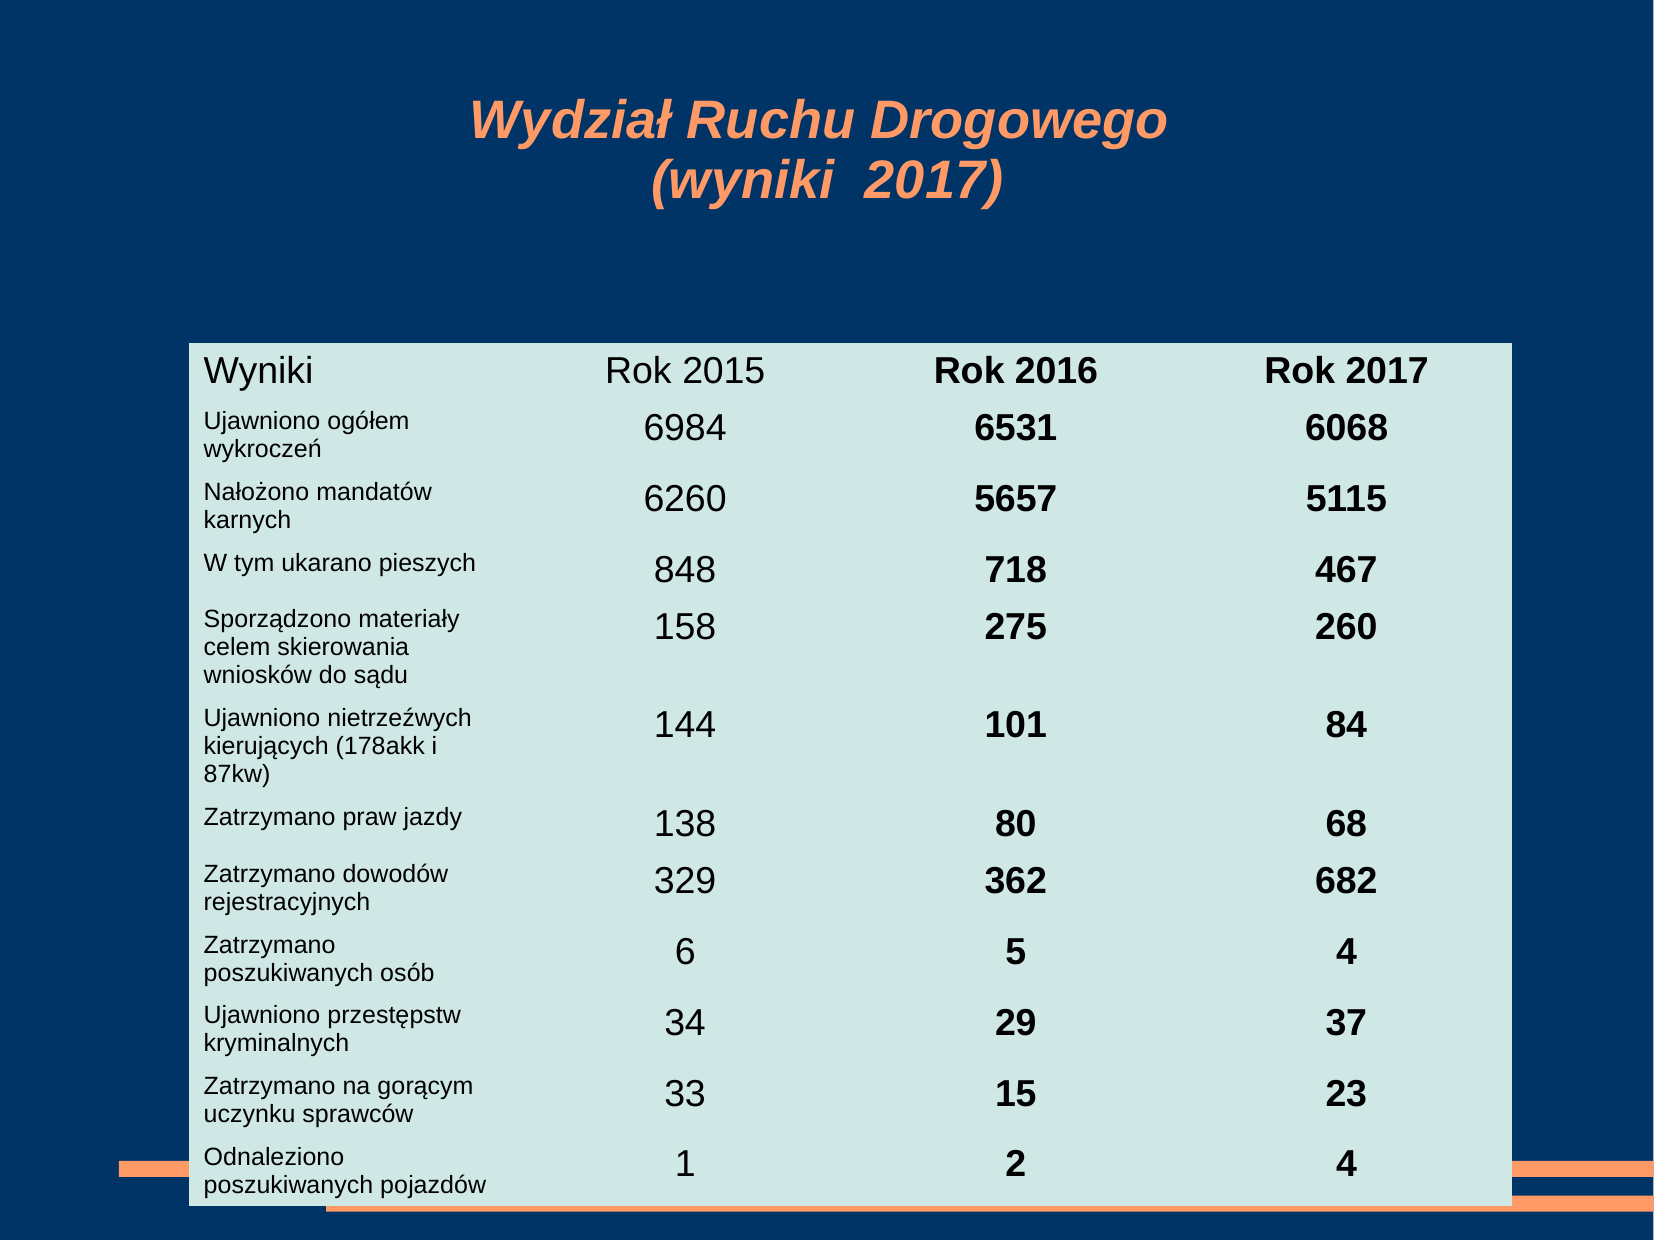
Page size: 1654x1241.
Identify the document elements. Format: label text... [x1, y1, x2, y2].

table_cell 2 [851, 1135, 1181, 1206]
table_cell Sporządzono materiały celem skierowania wniosków do sądu [189, 598, 520, 697]
table_cell Ujawniono nietrzeźwych kierujących (178akk i 87kw) [189, 697, 520, 795]
table_cell 5657 [851, 470, 1181, 541]
table_cell Odnaleziono poszukiwanych pojazdów [189, 1135, 520, 1206]
table_cell 718 [851, 541, 1181, 598]
table_cell 101 [851, 697, 1181, 795]
table_cell Zatrzymano dowodów rejestracyjnych [189, 852, 520, 923]
table_cell 84 [1181, 697, 1512, 795]
title Wydział Ruchu Drogowego (wyniki 2017) [121, 46, 1534, 254]
table_cell 260 [1181, 598, 1512, 697]
table_cell Zatrzymano praw jazdy [189, 795, 520, 852]
table_cell 33 [520, 1065, 851, 1135]
table_cell 4 [1181, 1135, 1512, 1206]
table_cell 29 [851, 994, 1181, 1065]
table_cell 80 [851, 795, 1181, 852]
table_cell 37 [1181, 994, 1512, 1065]
table_cell 5 [851, 923, 1181, 994]
table_cell 68 [1181, 795, 1512, 852]
table_cell Ujawniono przestępstw kryminalnych [189, 994, 520, 1065]
table_cell 6068 [1181, 399, 1512, 470]
table_header Rok 2017 [1181, 343, 1512, 399]
table_cell 158 [520, 598, 851, 697]
table_cell 682 [1181, 852, 1512, 923]
table_cell 362 [851, 852, 1181, 923]
table_cell Nałożono mandatów karnych [189, 470, 520, 541]
table_cell 6260 [520, 470, 851, 541]
table_cell 138 [520, 795, 851, 852]
table_cell 275 [851, 598, 1181, 697]
table_header Wyniki [189, 343, 520, 399]
table_cell 1 [520, 1135, 851, 1206]
table_cell 15 [851, 1065, 1181, 1135]
table_cell 34 [520, 994, 851, 1065]
table_header Rok 2016 [851, 343, 1181, 399]
table_cell Zatrzymano poszukiwanych osób [189, 923, 520, 994]
table_cell 6984 [520, 399, 851, 470]
table_cell 23 [1181, 1065, 1512, 1135]
table_cell 4 [1181, 923, 1512, 994]
table_cell 144 [520, 697, 851, 795]
table_cell 329 [520, 852, 851, 923]
table_cell Zatrzymano na gorącym uczynku sprawców [189, 1065, 520, 1135]
table_cell W tym ukarano pieszych [189, 541, 520, 598]
table_cell 467 [1181, 541, 1512, 598]
table_cell 6531 [851, 399, 1181, 470]
table_cell Ujawniono ogółem wykroczeń [189, 399, 520, 470]
table_header Rok 2015 [520, 343, 851, 399]
table_cell 5115 [1181, 470, 1512, 541]
table_cell 848 [520, 541, 851, 598]
table_cell 6 [520, 923, 851, 994]
